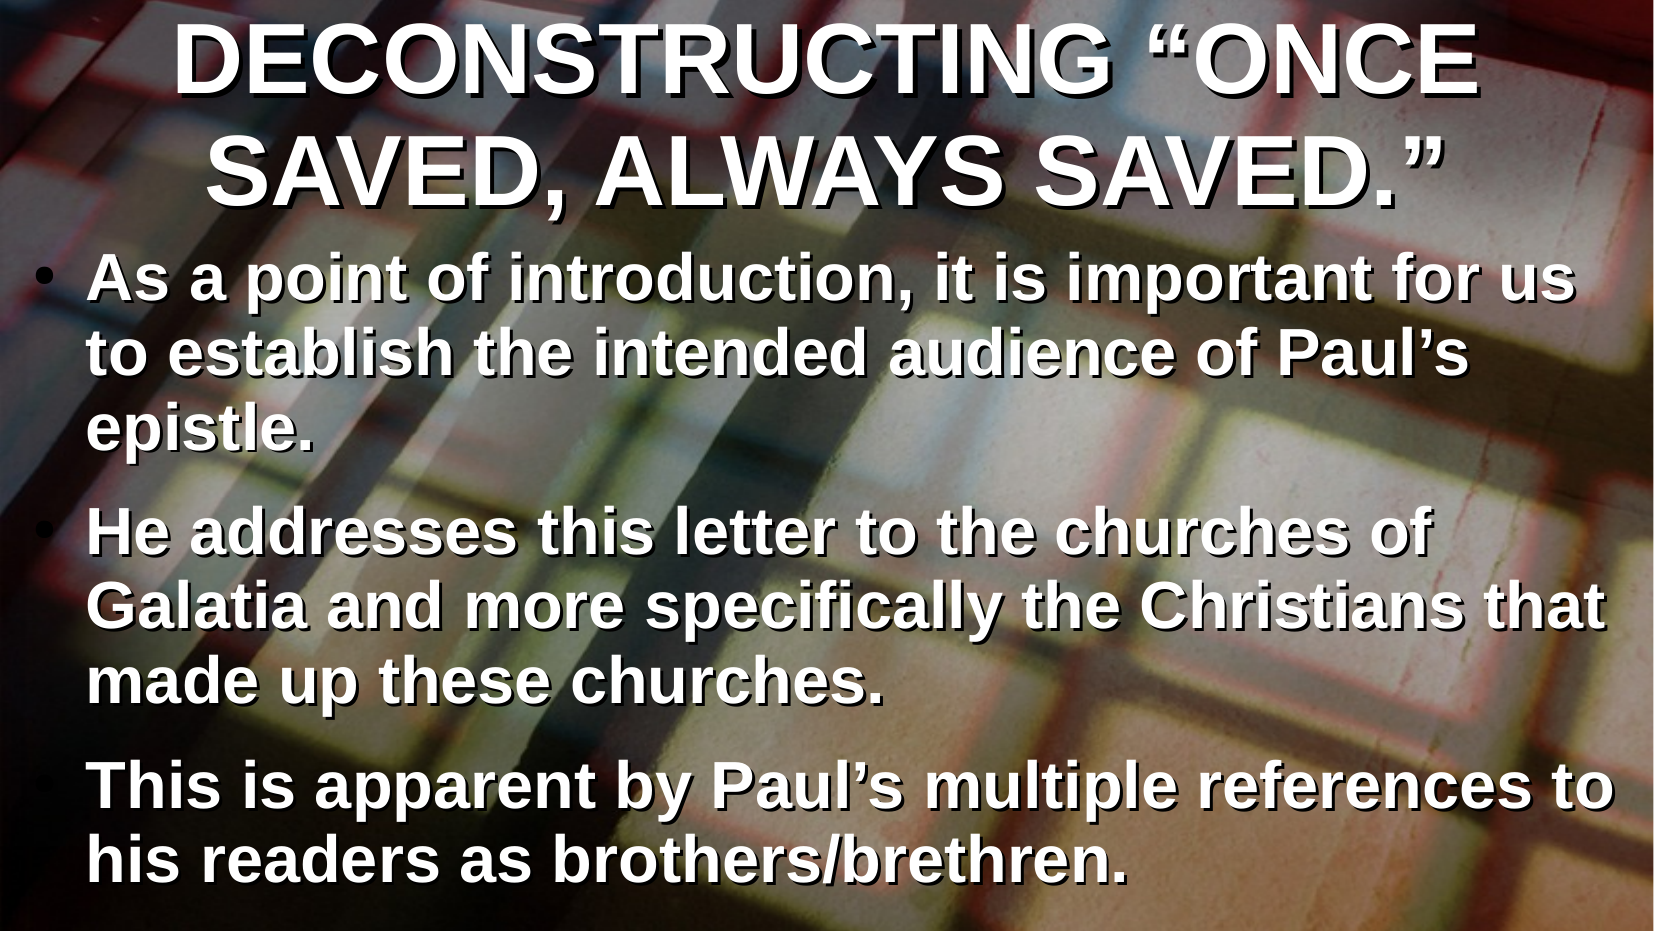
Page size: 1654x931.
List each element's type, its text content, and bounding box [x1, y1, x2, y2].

list As a point of introduction, it is important for us to establish the intended audience of Paul’s epistle. He addresses this letter to the churches of Galatia and more specifically the Christians that made up these churches. This is apparent by Paul’s multiple references to his readers as brothers/brethren. [15, 240, 1636, 916]
title DECONSTRUCTING “ONCE SAVED, ALWAYS SAVED.” [82, 2, 1571, 227]
picture [0, 0, 1654, 931]
